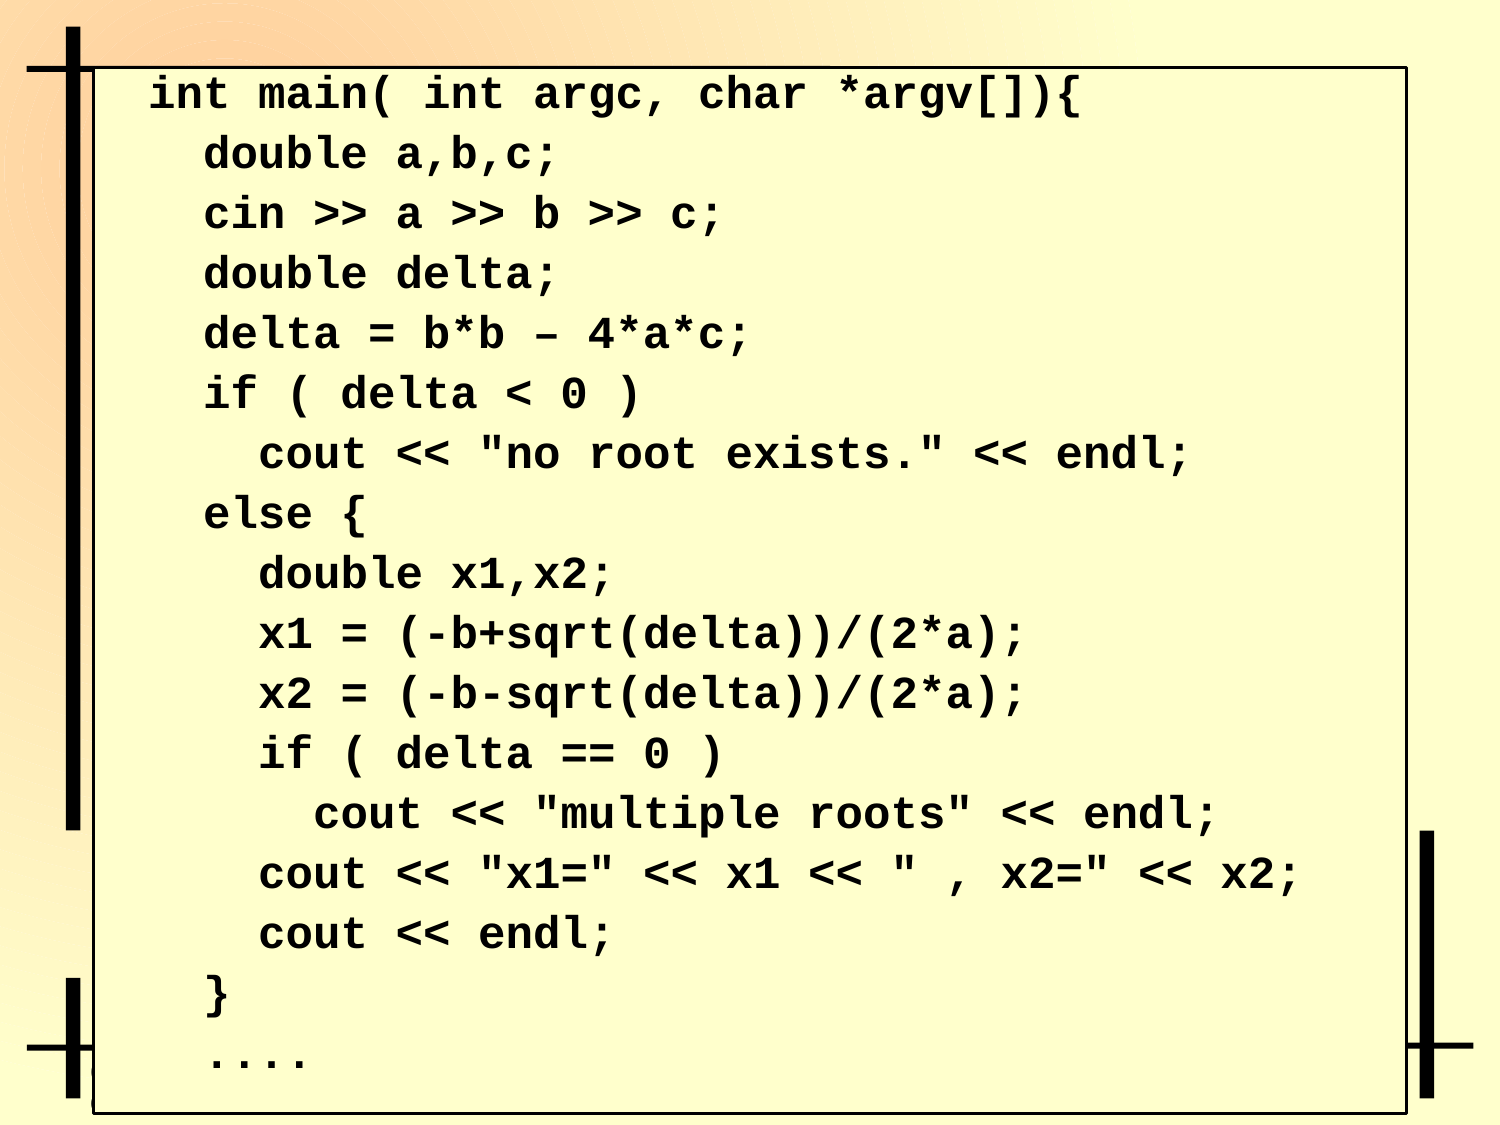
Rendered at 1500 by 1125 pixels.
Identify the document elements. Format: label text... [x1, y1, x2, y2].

list int main( int argc, char *argv[]){ double a,b,c; cin >> a >> b >> c; double delta; delta = b*b – 4*a*c; if ( delta < 0 ) cout << "no root exists." << endl; else { double x1,x2; x1 = (-b+sqrt(delta))/(2*a); x2 = (-b-sqrt(delta))/(2*a); if ( delta == 0 ) cout << "multiple roots" << endl; cout << "x1=" << x1 << " , x2=" << x2; cout << endl; } .... [93, 67, 1407, 1114]
